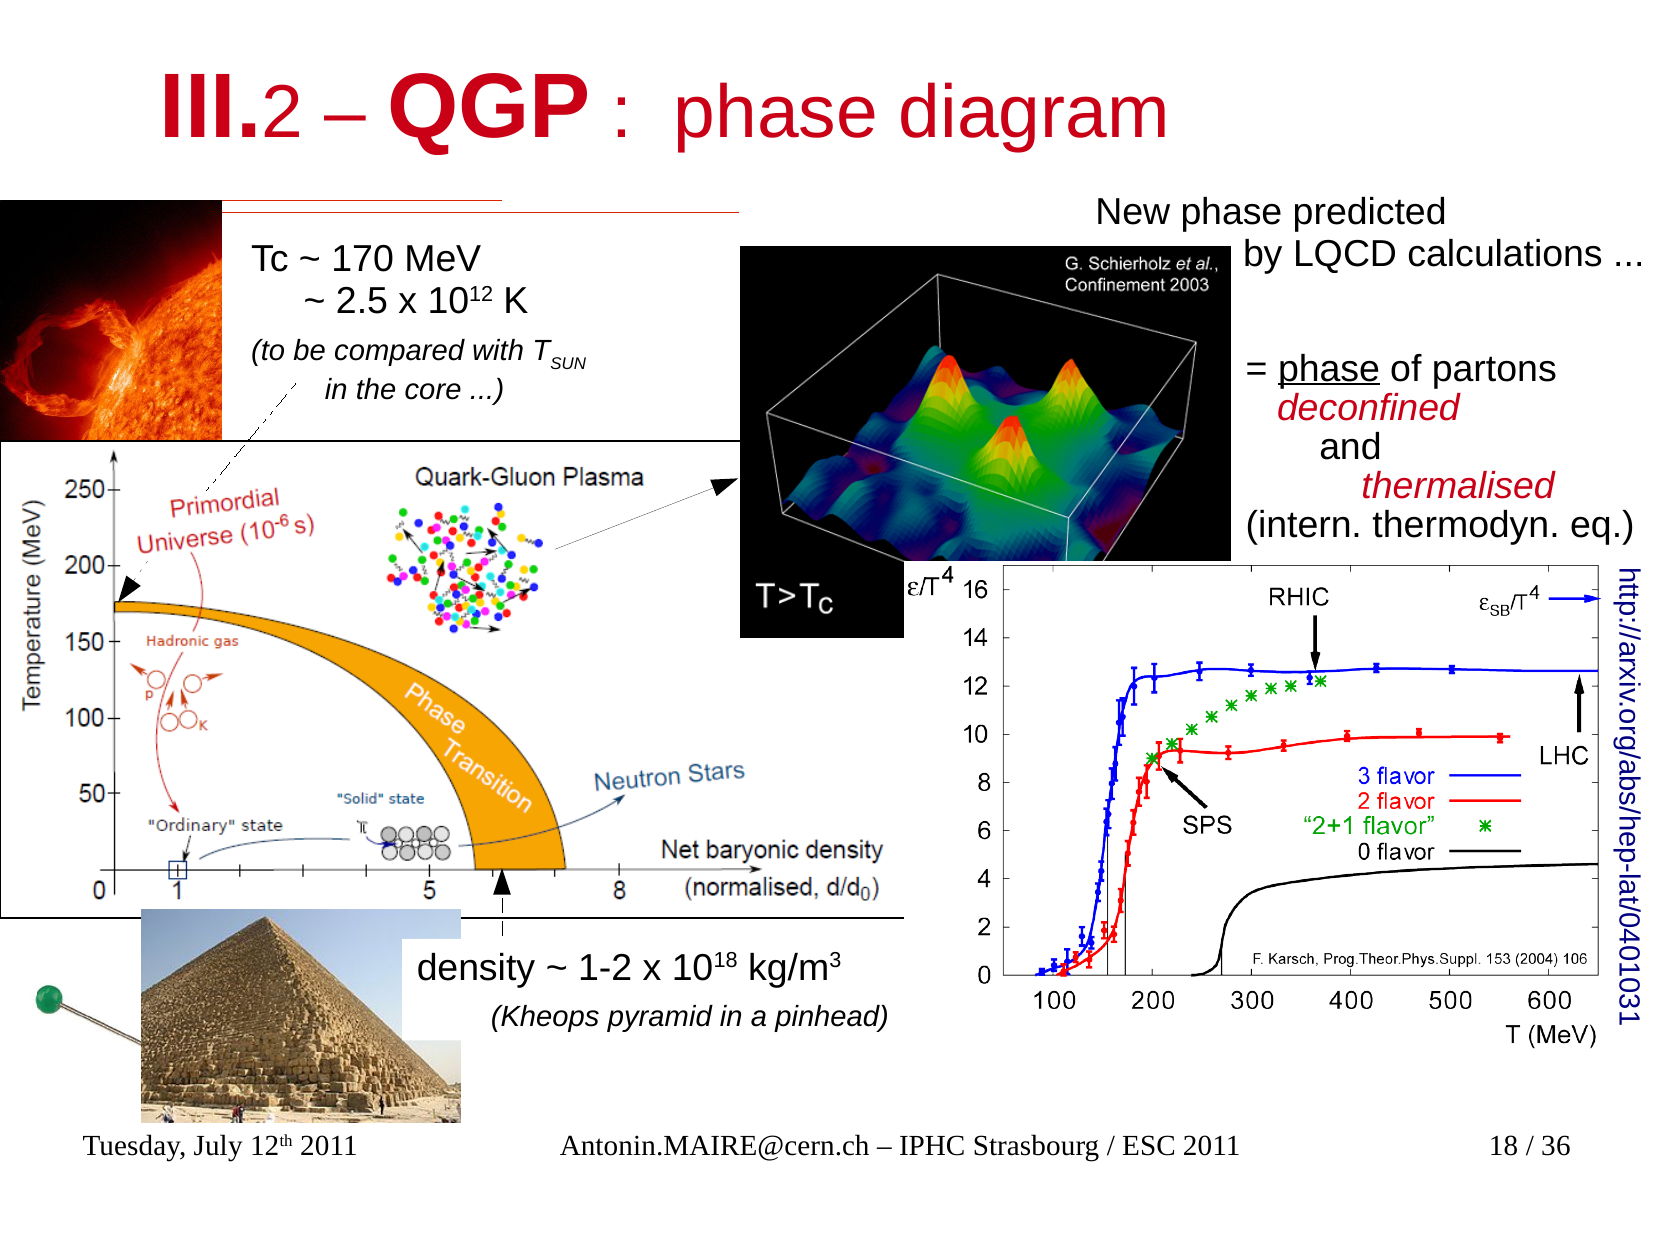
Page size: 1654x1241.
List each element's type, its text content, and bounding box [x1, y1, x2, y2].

picture [0, 200, 222, 440]
picture [0, 246, 1605, 1123]
text_box = phase of partons deconfined and thermalised (intern. thermodyn. eq.) [1230, 342, 1650, 556]
text_box http://arxiv.org/abs/hep-lat/0401031 [1605, 552, 1654, 1042]
title III.2 – QGP : phase diagram [86, 53, 1401, 160]
text_box New phase predicted by LQCD calculations ... [1080, 183, 1654, 282]
text_box Tc ~ 170 MeV ~ 2.5 x 1012 K (to be compared with TSUN in the core ...) [236, 230, 610, 414]
text_box density ~ 1-2 x 1018 kg/m3 (Kheops pyramid in a pinhead) [402, 938, 905, 1041]
